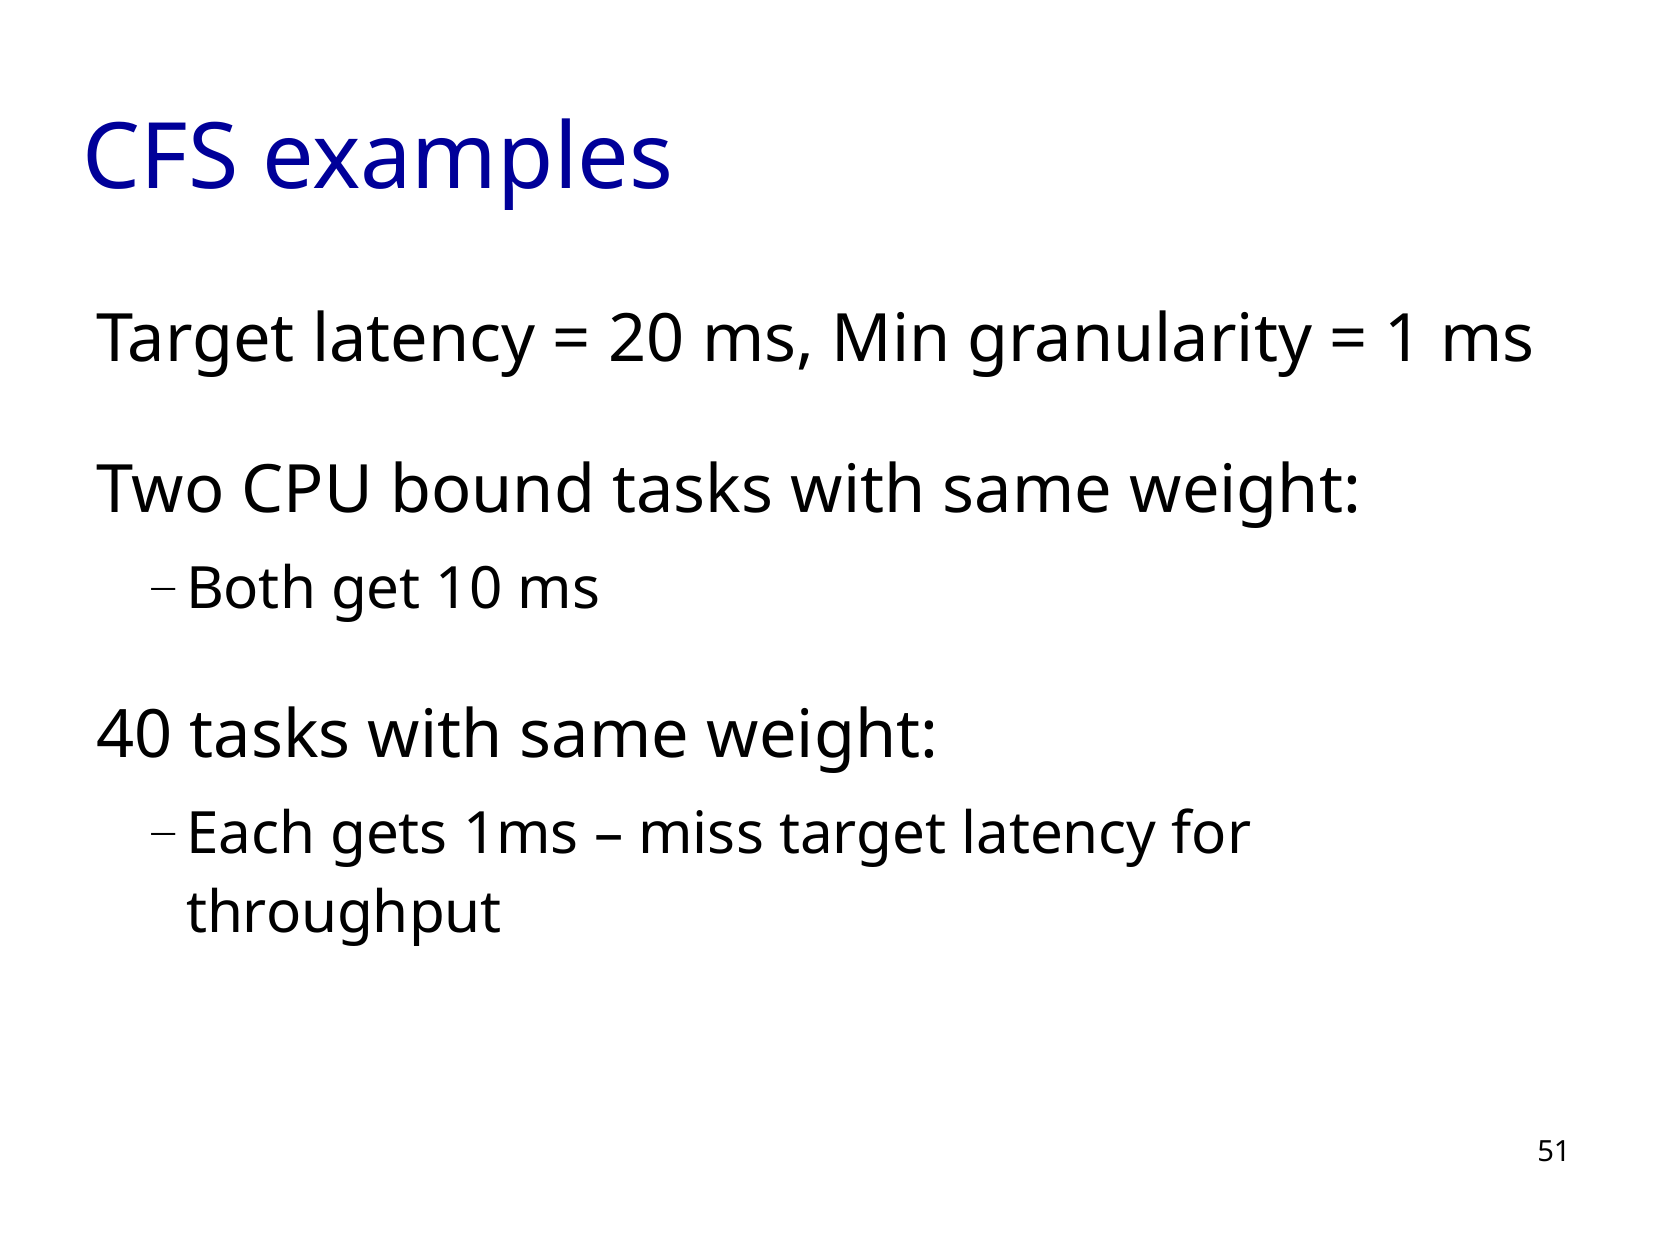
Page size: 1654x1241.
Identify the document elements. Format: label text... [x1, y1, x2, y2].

list Target latency = 20 ms, Min granularity = 1 ms Two CPU bound tasks with same weight: Both get 10 ms 40 tasks with same weight: Each gets 1ms – miss target latency for throughput [60, 290, 1571, 1096]
title CFS examples [82, 49, 1571, 257]
